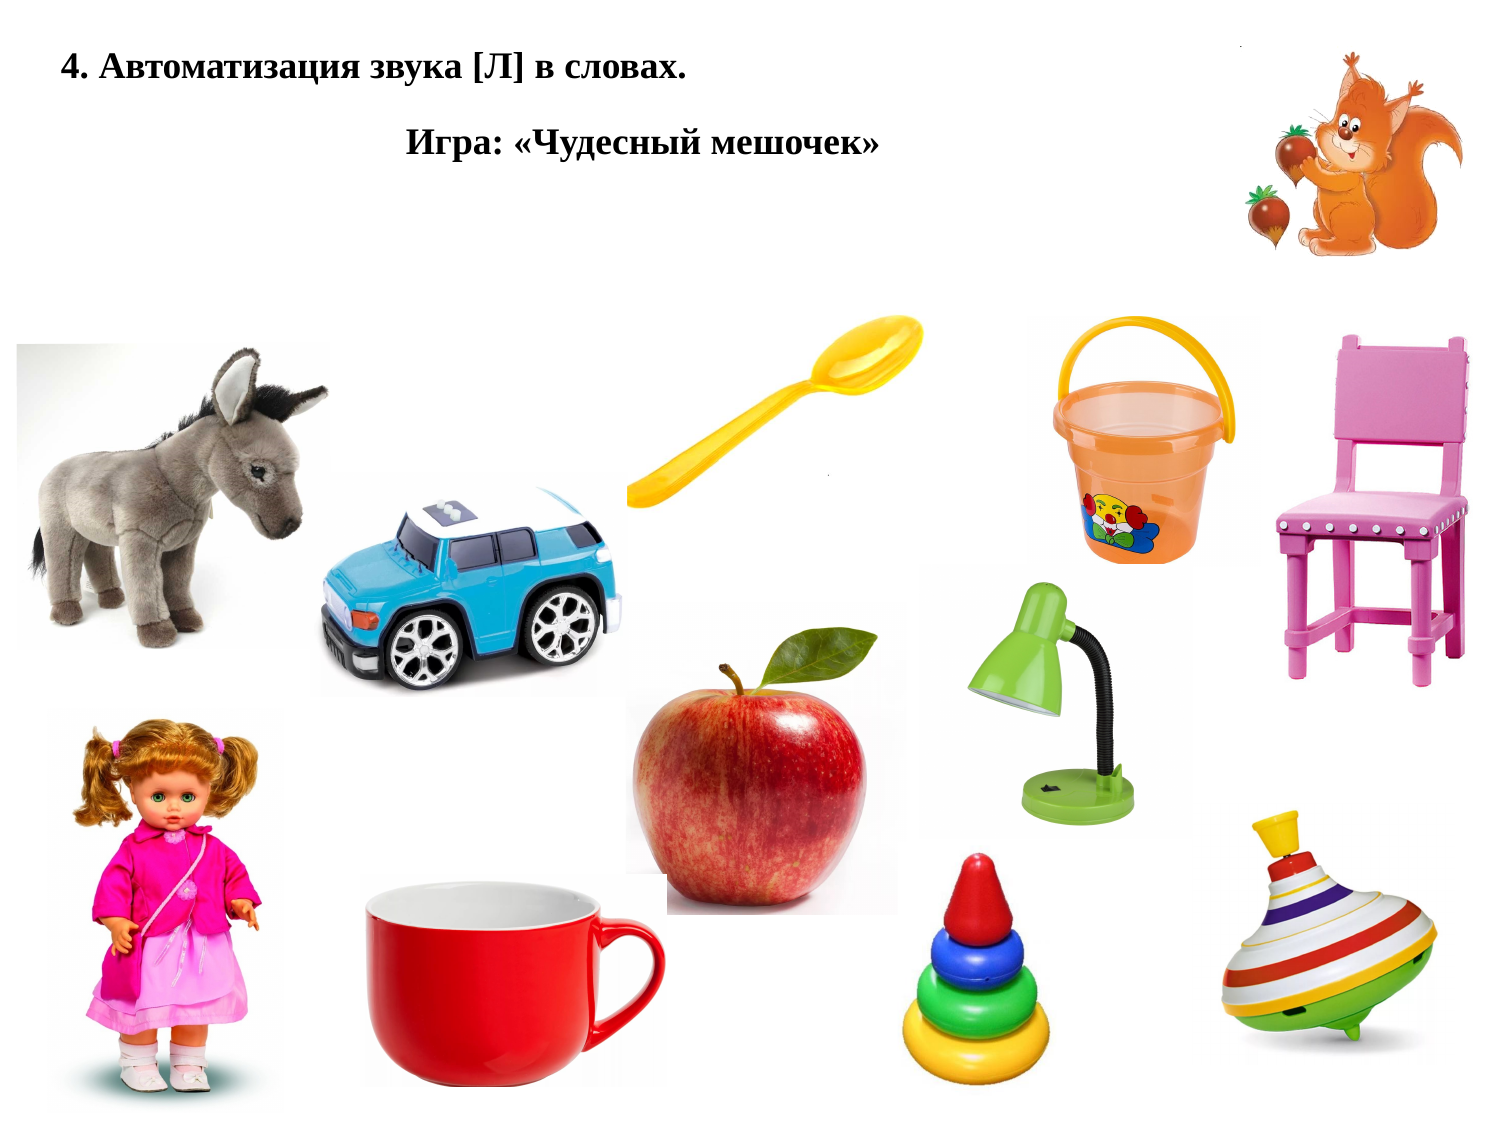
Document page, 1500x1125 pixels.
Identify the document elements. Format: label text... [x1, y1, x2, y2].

text_box 4. Автоматизация звука [Л] в словах. [46, 33, 712, 94]
picture [1240, 46, 1465, 260]
picture [16, 283, 1057, 1099]
picture [919, 294, 1492, 1065]
picture [47, 708, 284, 1113]
text_box Игра: «Чудесный мешочек» [23, 109, 1240, 260]
